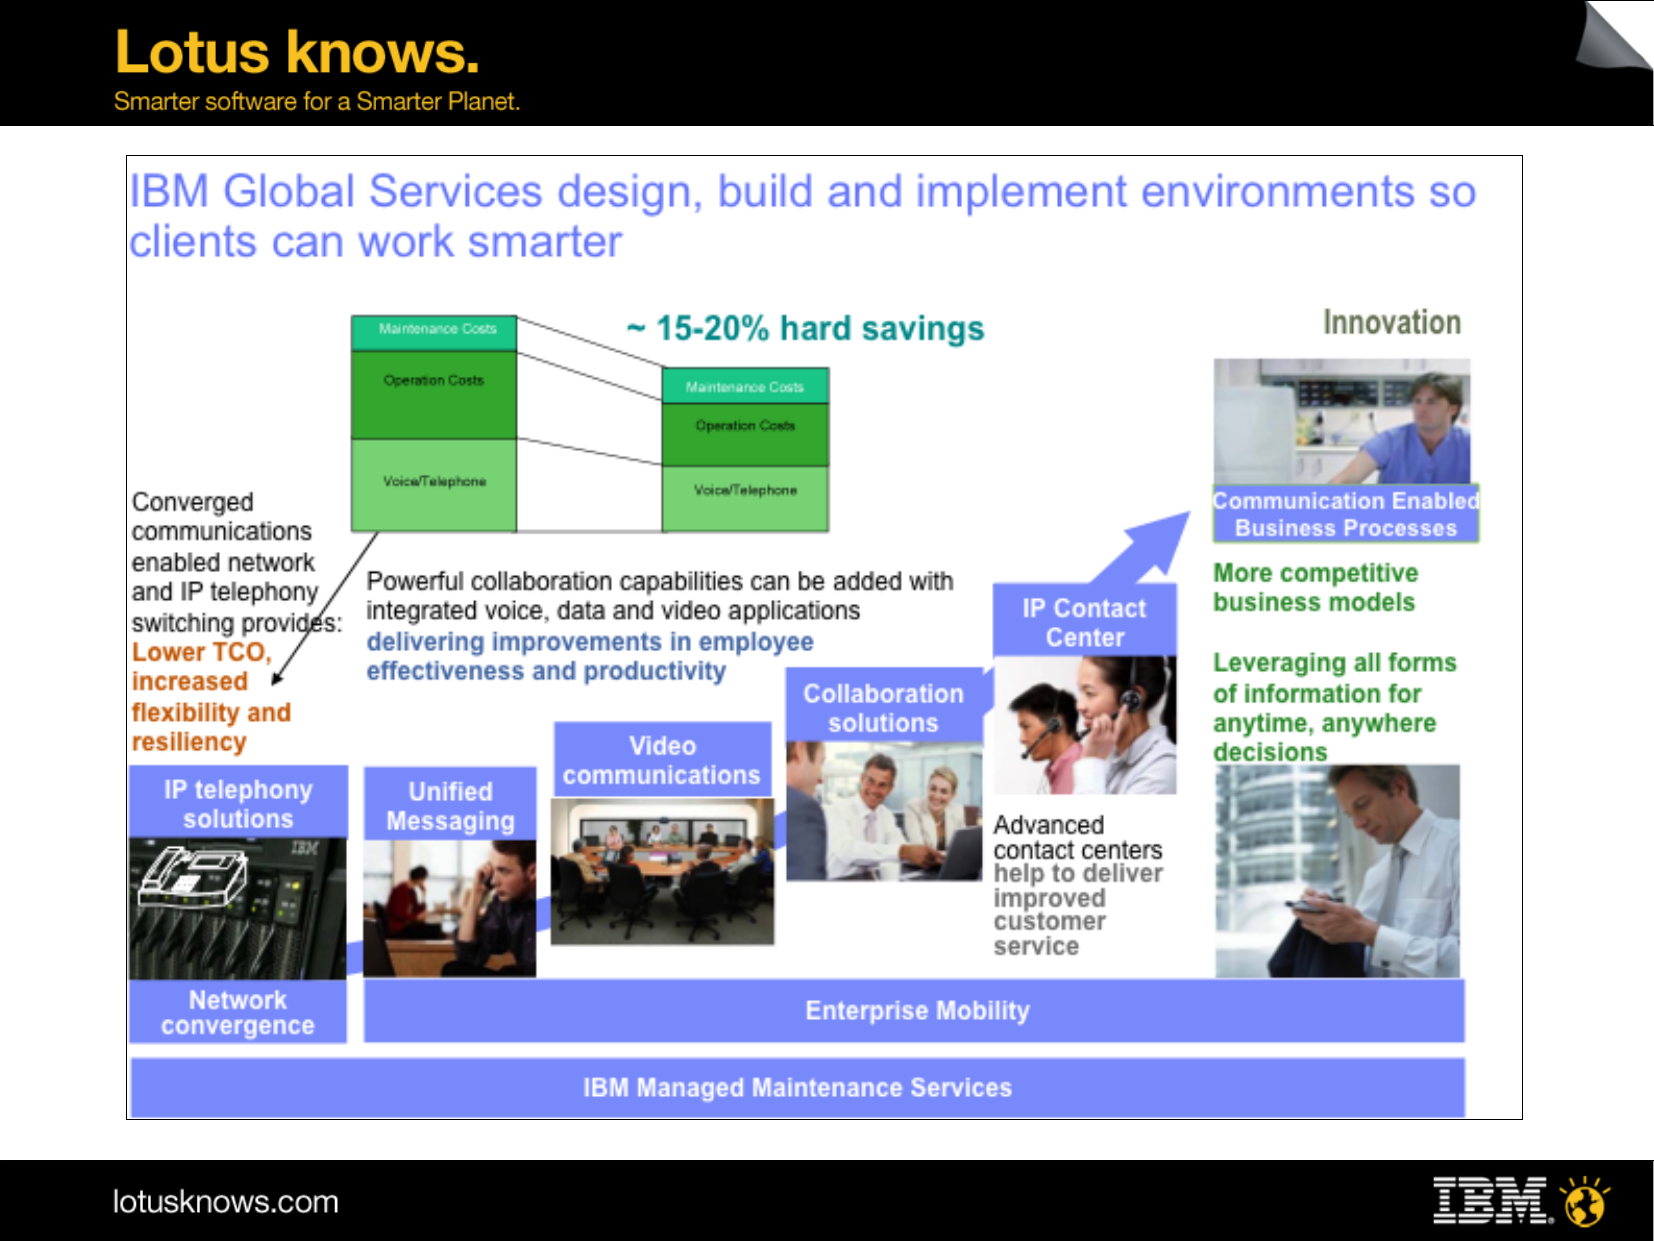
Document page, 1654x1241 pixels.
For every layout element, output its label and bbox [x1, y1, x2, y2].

picture [0, 1160, 1654, 1241]
picture [126, 155, 1523, 1120]
picture [0, 0, 1654, 126]
